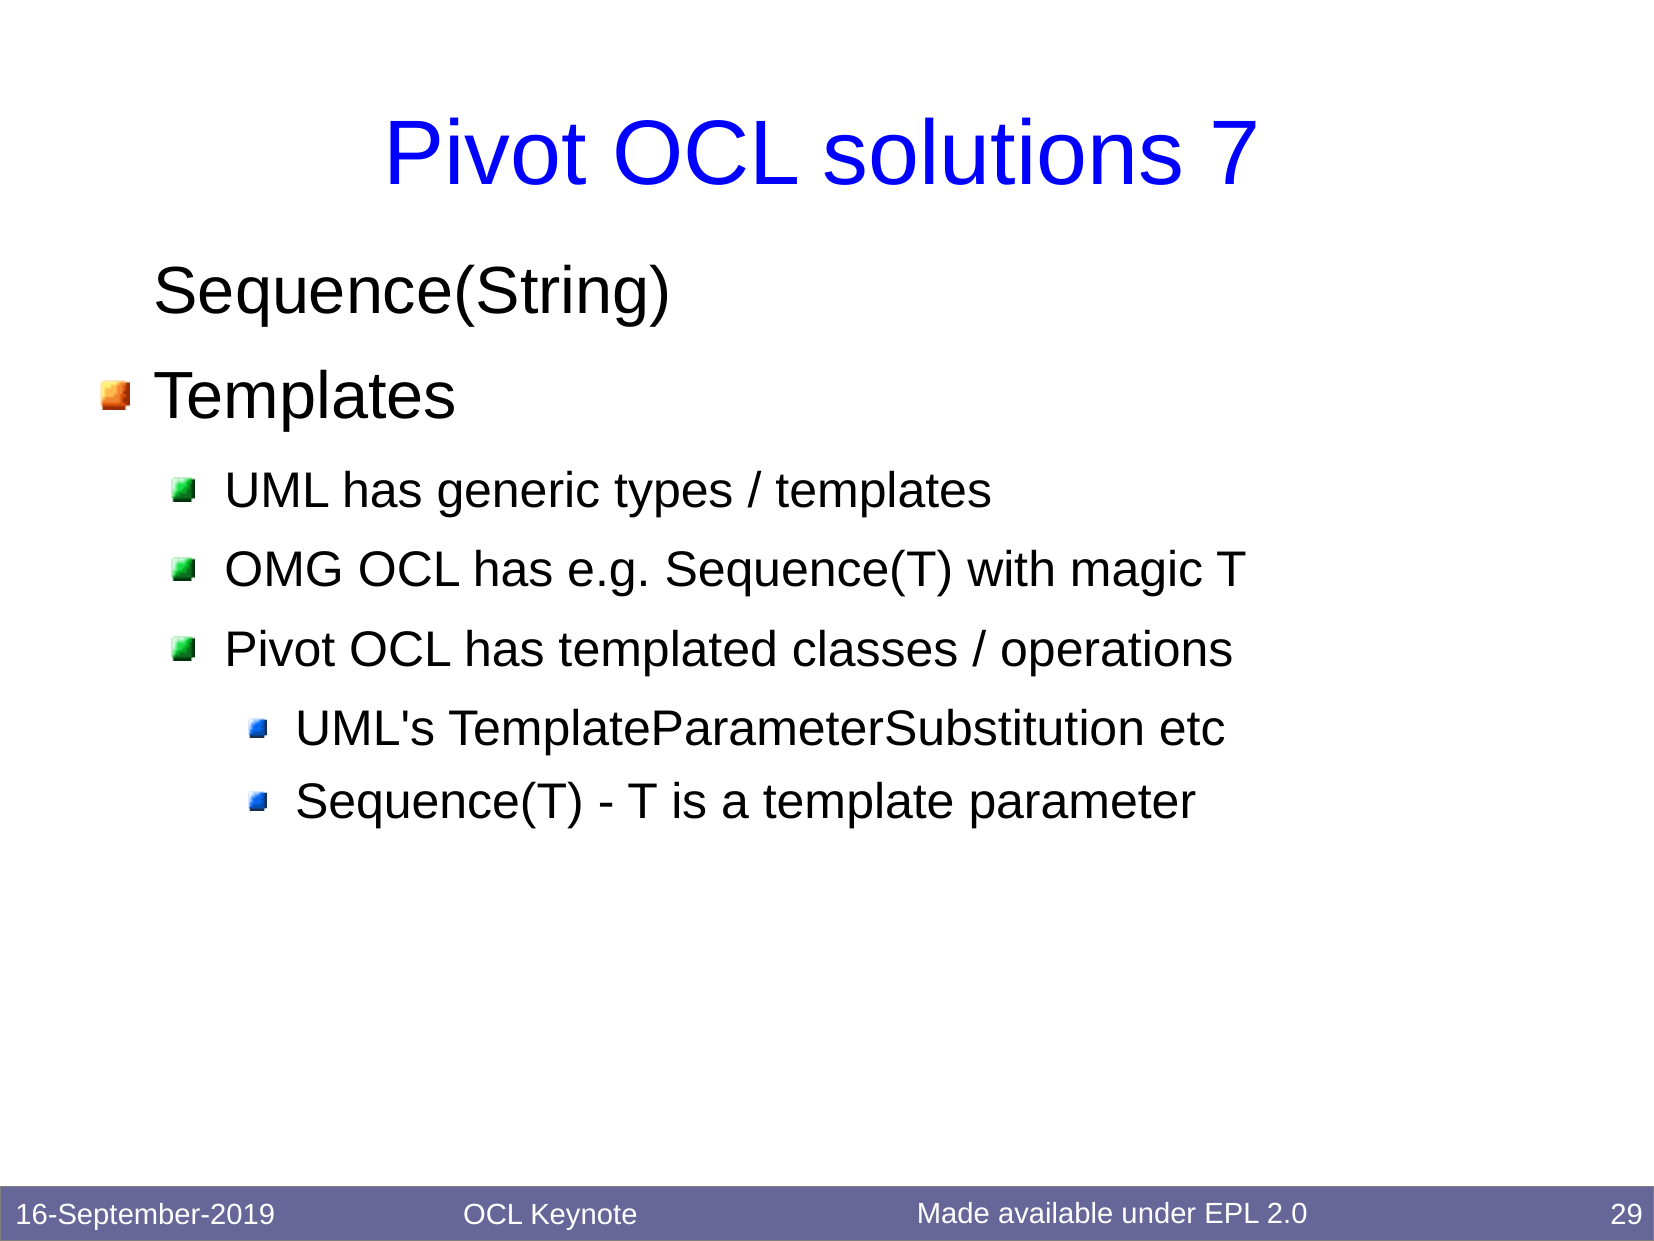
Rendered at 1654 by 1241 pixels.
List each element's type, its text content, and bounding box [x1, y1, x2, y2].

list Sequence(String) Templates UML has generic types / templates OMG OCL has e.g. Sequence(T) with magic T Pivot OCL has templated classes / operations UML's TemplateParameterSubstitution etc Sequence(T) - T is a template parameter [82, 253, 1654, 1241]
title Pivot OCL solutions 7 [78, 49, 1567, 257]
